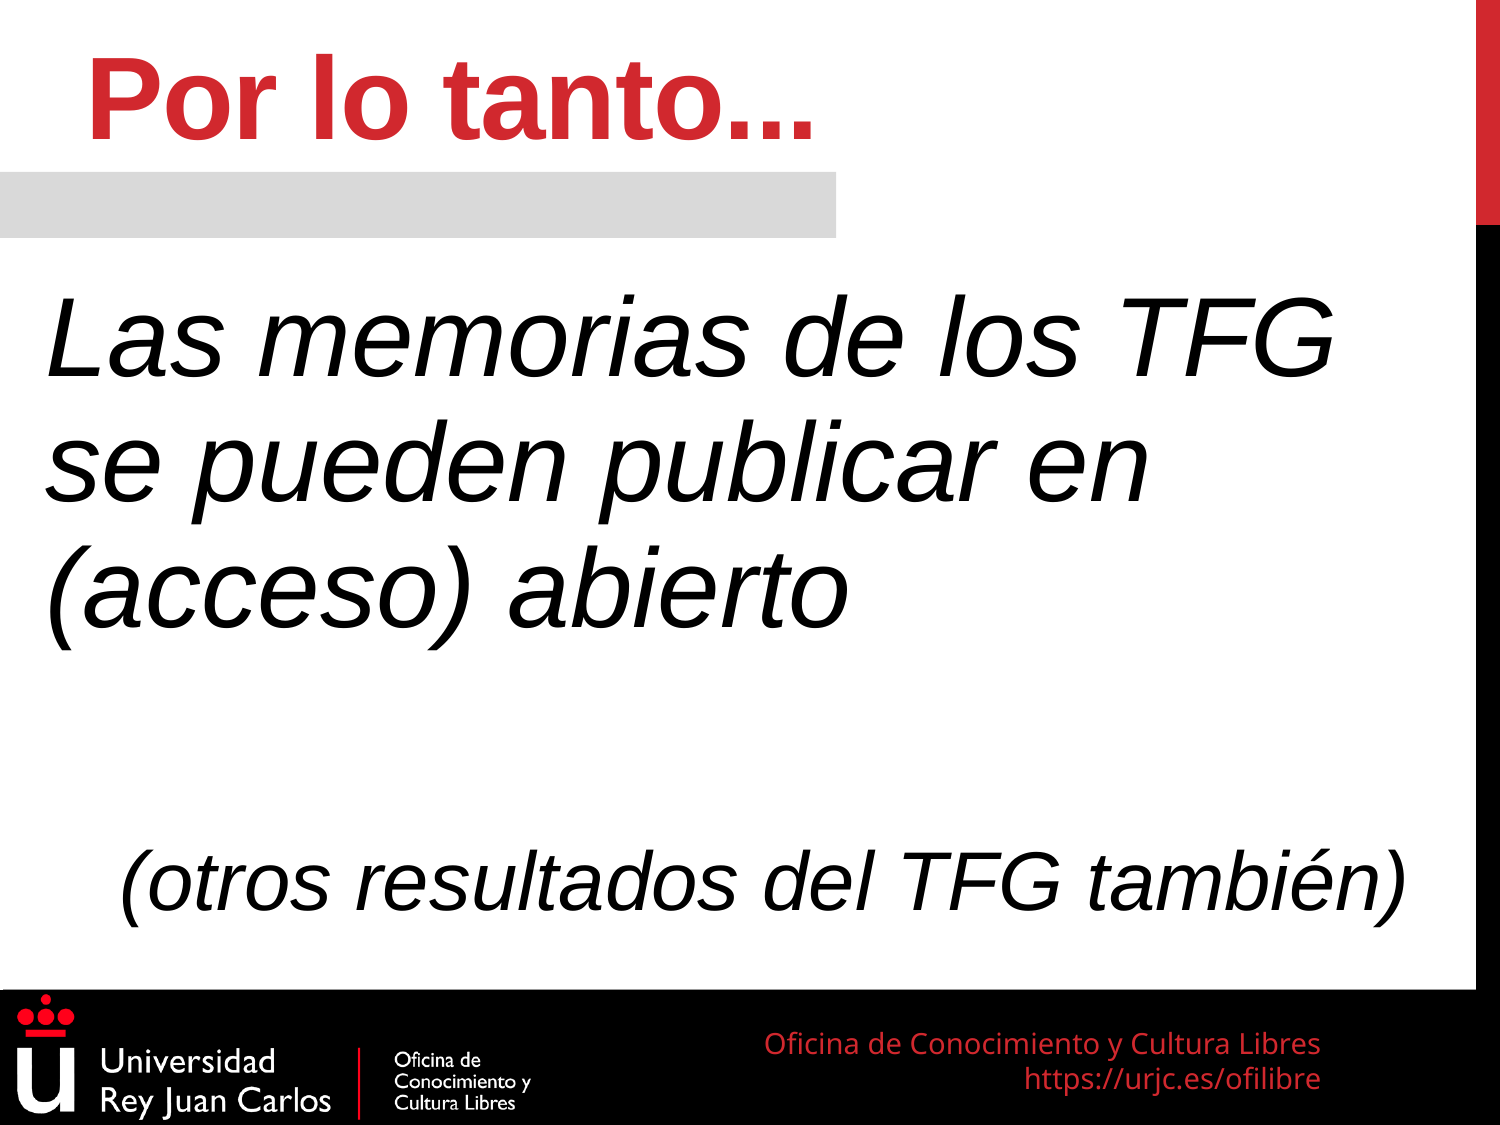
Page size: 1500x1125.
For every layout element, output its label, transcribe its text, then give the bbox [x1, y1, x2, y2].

text_box [0, 172, 837, 238]
text_box Por lo tanto... [0, 25, 1326, 172]
title [75, 172, 1026, 250]
text_box Las memorias de los TFG se pueden publicar en (acceso) abierto (otros resultados del TFG también) [30, 267, 1426, 937]
picture [17, 994, 531, 1120]
